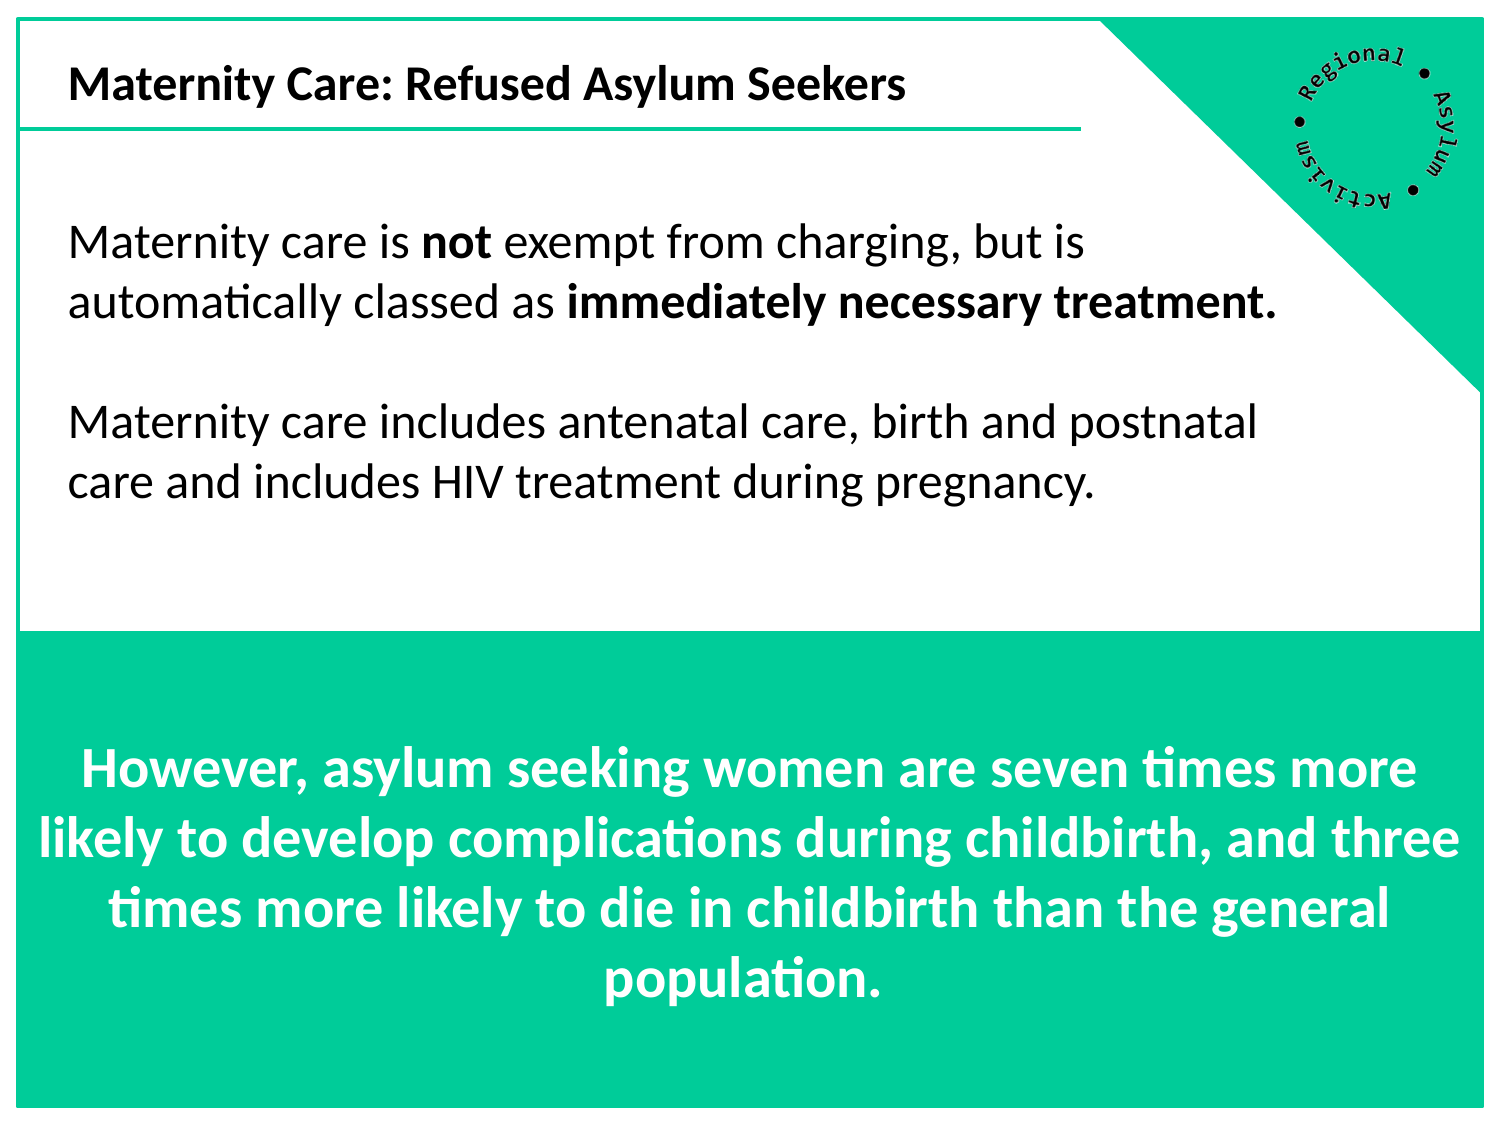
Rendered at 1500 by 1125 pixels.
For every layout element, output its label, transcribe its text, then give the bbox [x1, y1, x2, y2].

picture [1284, 43, 1461, 215]
text_box However, asylum seeking women are seven times more likely to develop complications during childbirth, and three times more likely to die in childbirth than the general population. [17, 633, 1483, 1106]
text_box Maternity Care: Refused Asylum Seekers [53, 42, 1046, 118]
text_box Maternity care is not exempt from charging, but is automatically classed as immediately necessary treatment. Maternity care includes antenatal care, birth and postnatal care and includes HIV treatment during pregnancy. [53, 201, 1329, 577]
